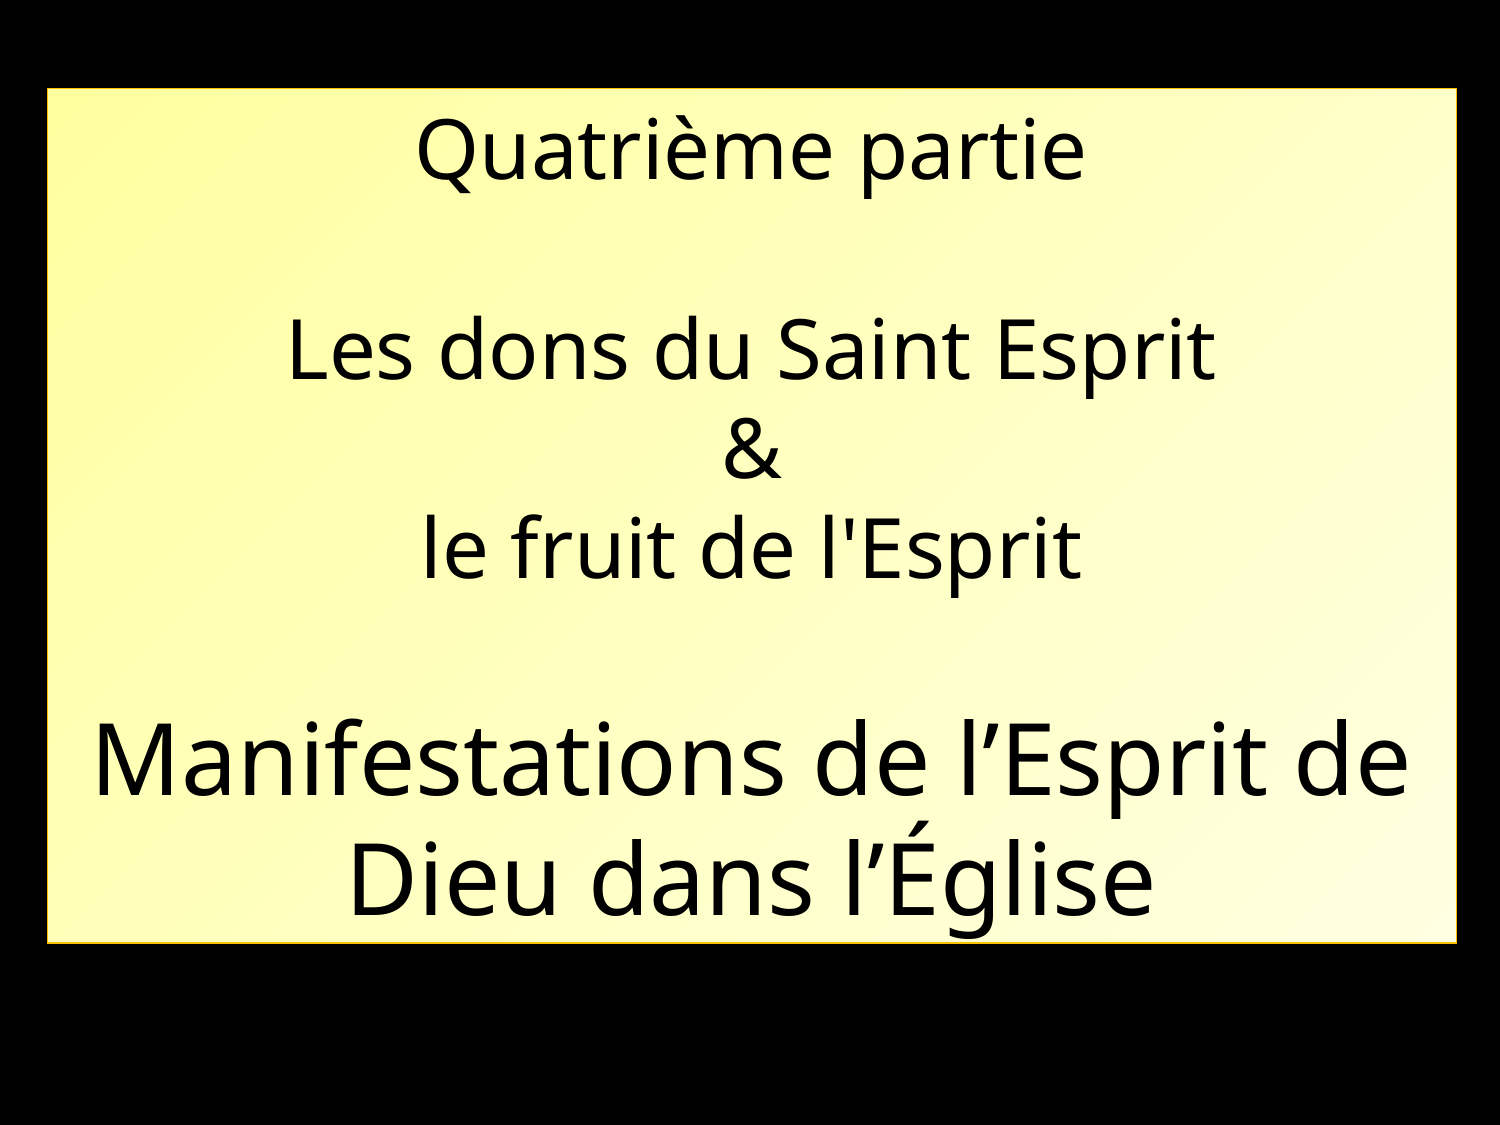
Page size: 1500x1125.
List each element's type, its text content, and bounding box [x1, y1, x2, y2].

text_box Quatrième partie Les dons du Saint Esprit & le fruit de l'Esprit Manifestations de l’Esprit de Dieu dans l’Église [47, 88, 1457, 943]
